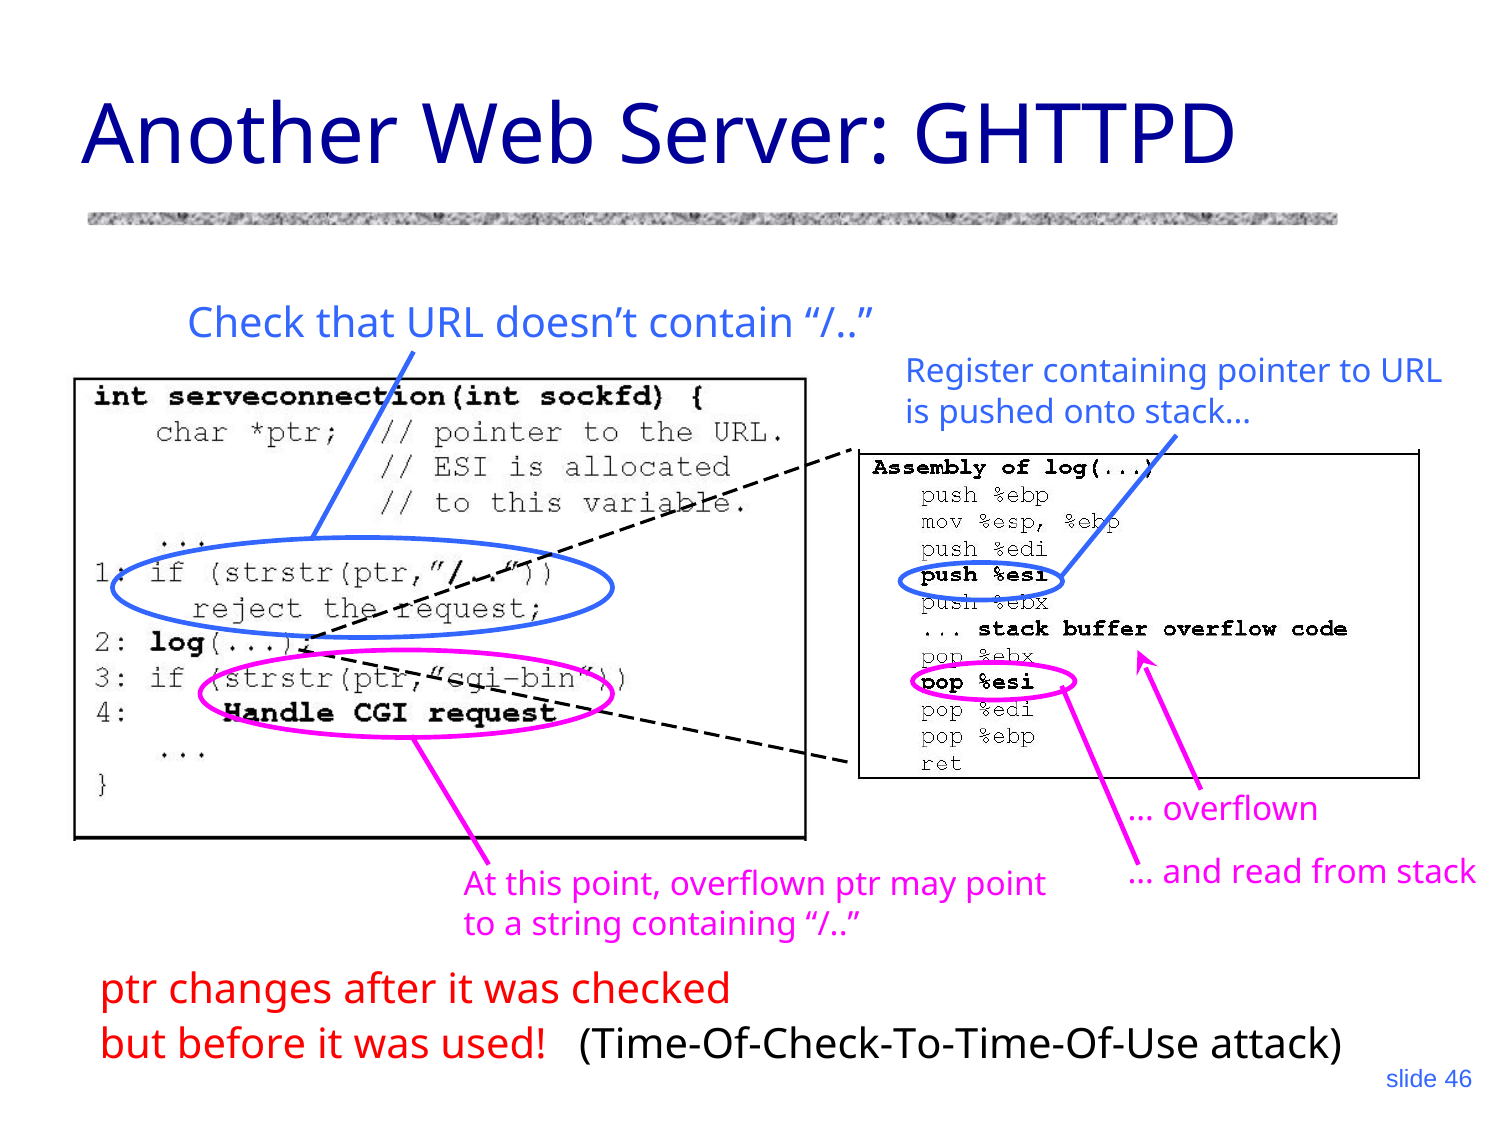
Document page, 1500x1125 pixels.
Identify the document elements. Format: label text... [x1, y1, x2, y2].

picture [203, 653, 610, 735]
text_box At this point, overflown ptr may point to a string containing “/..” [448, 862, 1063, 951]
text_box slide <number> [1174, 1025, 1488, 1101]
picture [916, 665, 1072, 697]
text_box Register containing pointer to URL is pushed onto stack… [890, 349, 1459, 438]
picture [849, 449, 1426, 784]
text_box … overflown [1112, 812, 1122, 835]
picture [903, 565, 1059, 597]
text_box ptr changes after it was checked but before it was used! (Time-Of-Check-To-Time-Of-Use attack) [84, 959, 1358, 1076]
text_box … overflown [1112, 787, 1334, 835]
picture [87, 212, 1338, 226]
picture [66, 374, 813, 841]
text_box … and read from stack [1112, 849, 1493, 898]
text_box Check that URL doesn’t contain “/..” [172, 288, 889, 355]
title Another Web Server: GHTTPD [66, 37, 1476, 188]
picture [115, 540, 610, 635]
